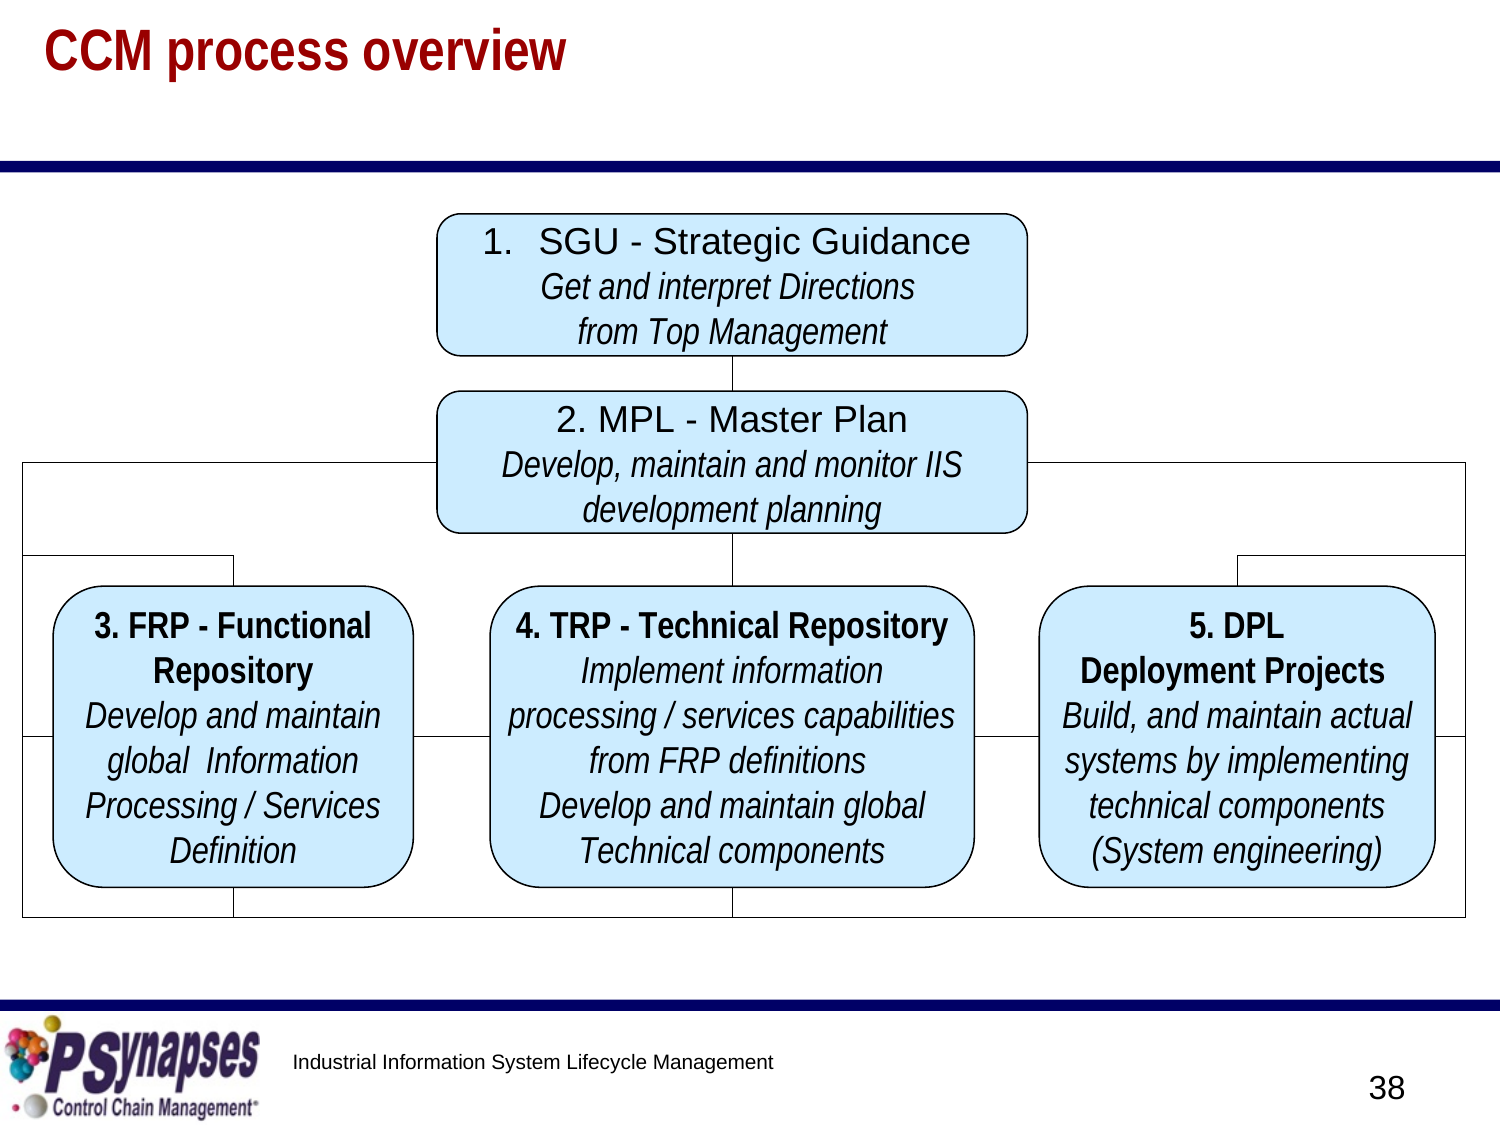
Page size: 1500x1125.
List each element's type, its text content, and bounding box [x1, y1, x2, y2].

text_box 2. MPL - Master Plan Develop, maintain and monitor IIS development planning [437, 391, 1028, 534]
text_box 3. FRP - Functional Repository Develop and maintain global Information Processing / Services Definition [53, 586, 414, 888]
text_box 5. DPL Deployment Projects Build, and maintain actual systems by implementing technical components (System engineering) [1039, 586, 1436, 888]
picture [0, 1011, 260, 1125]
title CCM process overview [29, 12, 1471, 138]
text_box SGU - Strategic Guidance Get and interpret Directions from Top Management [437, 213, 1028, 356]
text_box 4. TRP - Technical Repository Implement information processing / services capabilities from FRP definitions Develop and maintain global Technical components [490, 586, 975, 888]
